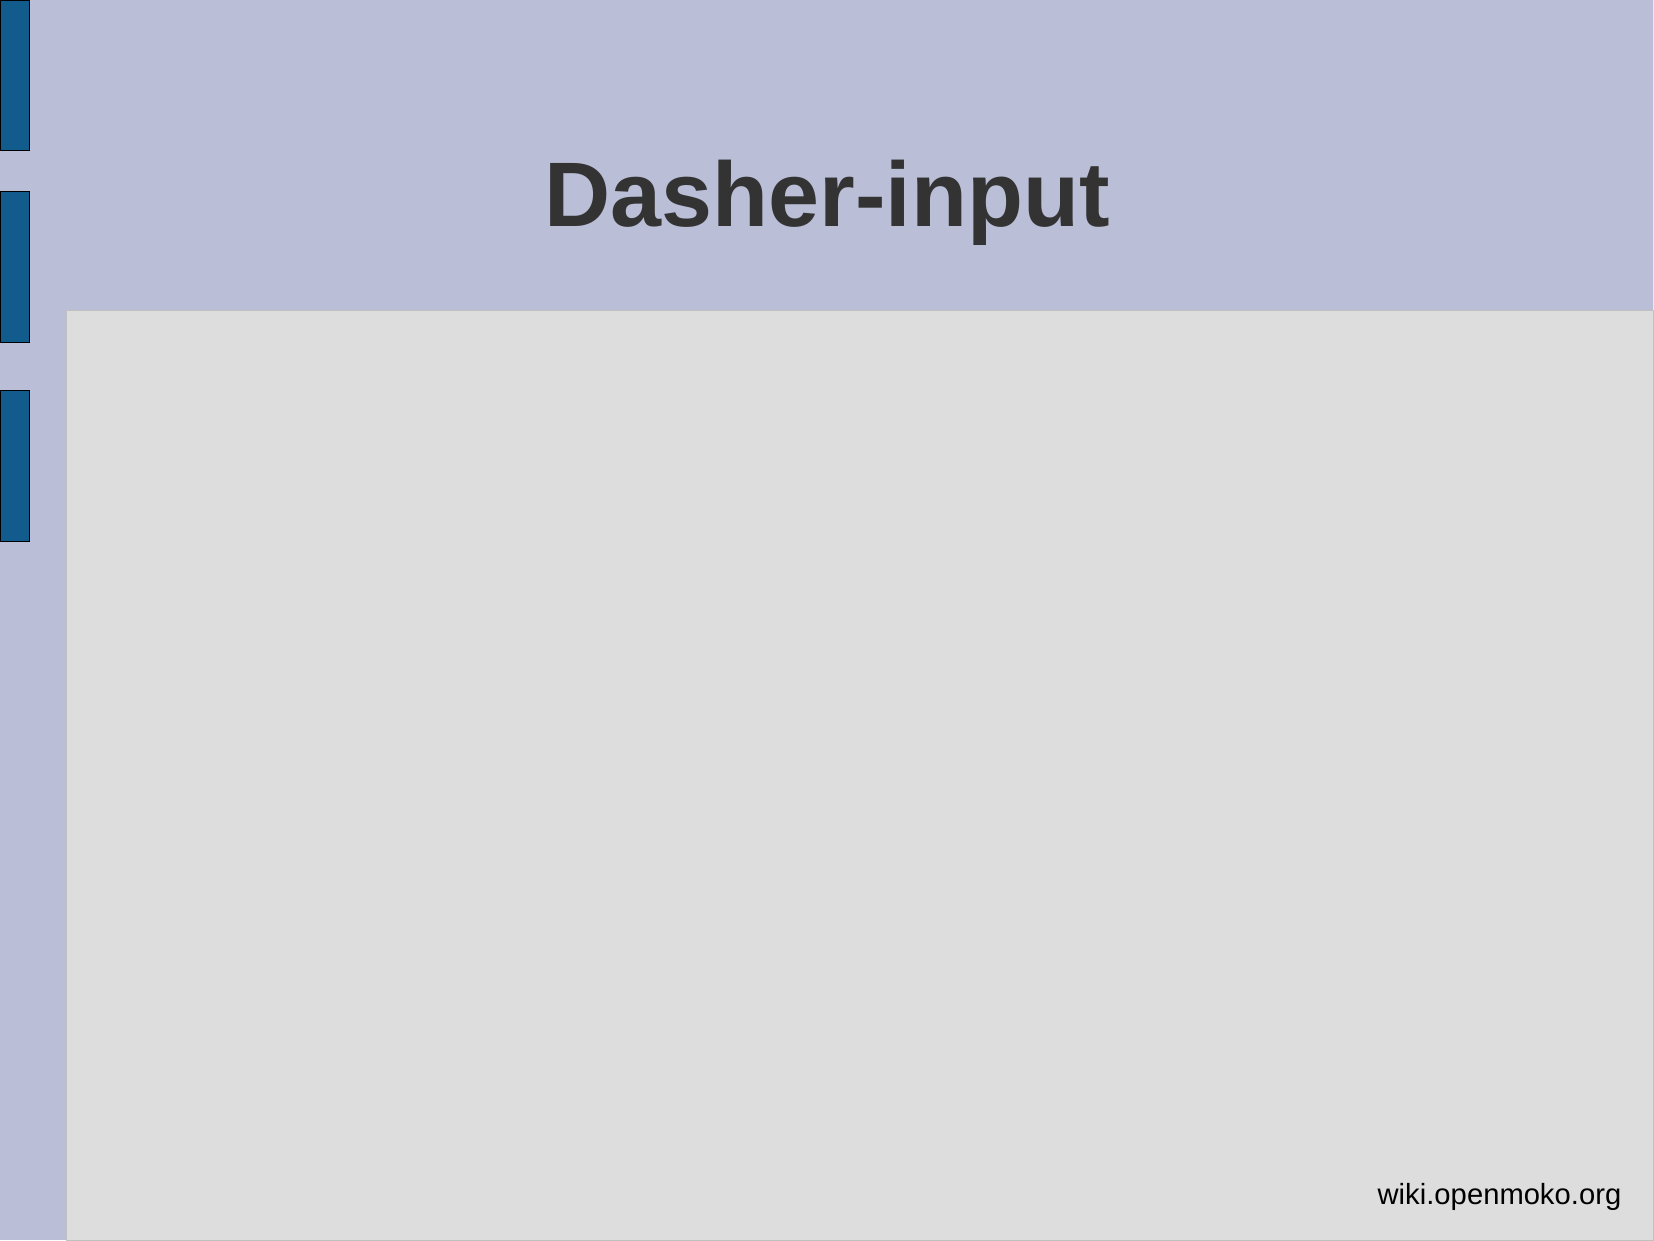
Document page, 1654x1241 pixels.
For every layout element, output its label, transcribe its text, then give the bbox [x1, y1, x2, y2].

title Dasher-input [121, 91, 1534, 299]
